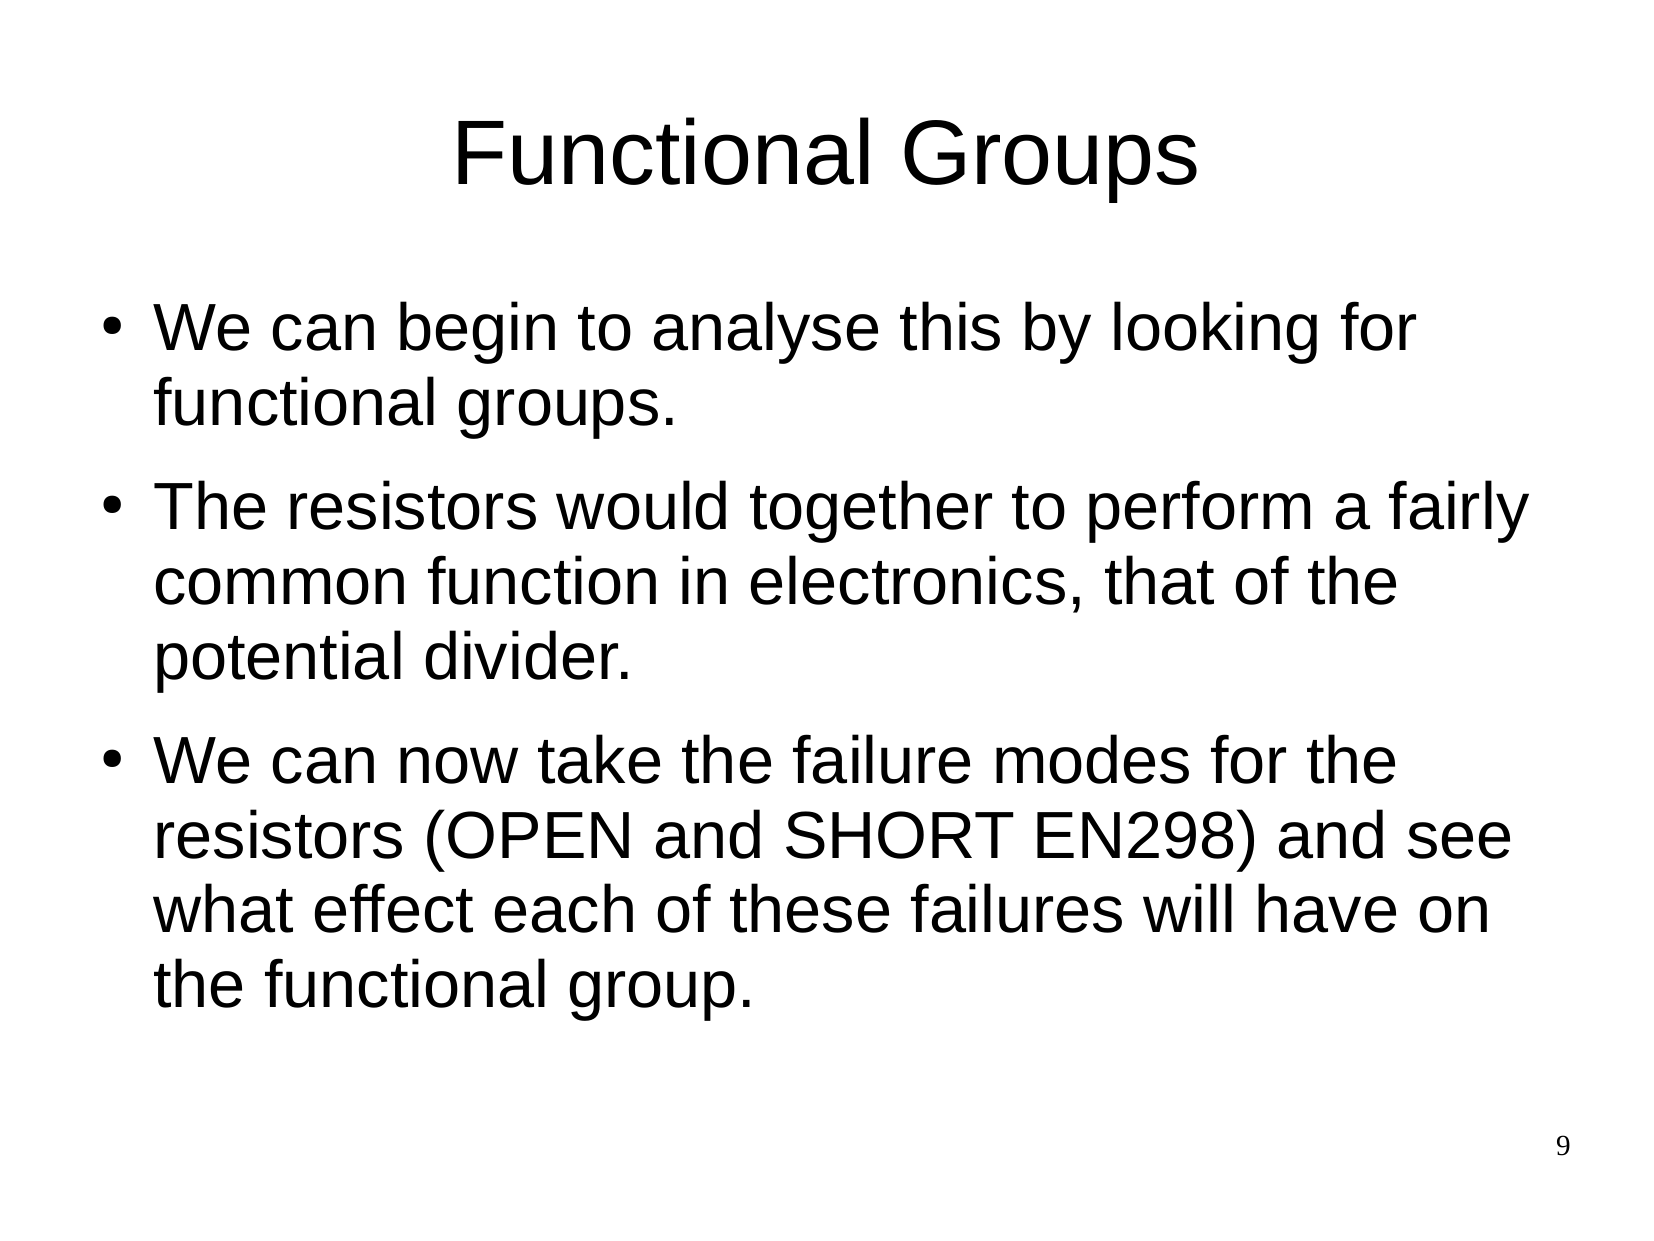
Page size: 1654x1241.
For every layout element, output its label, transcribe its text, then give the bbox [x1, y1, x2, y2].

title Functional Groups [82, 49, 1571, 257]
list We can begin to analyse this by looking for functional groups. The resistors would together to perform a fairly common function in electronics, that of the potential divider. We can now take the failure modes for the resistors (OPEN and SHORT EN298) and see what effect each of these failures will have on the functional group. [82, 290, 1571, 1109]
